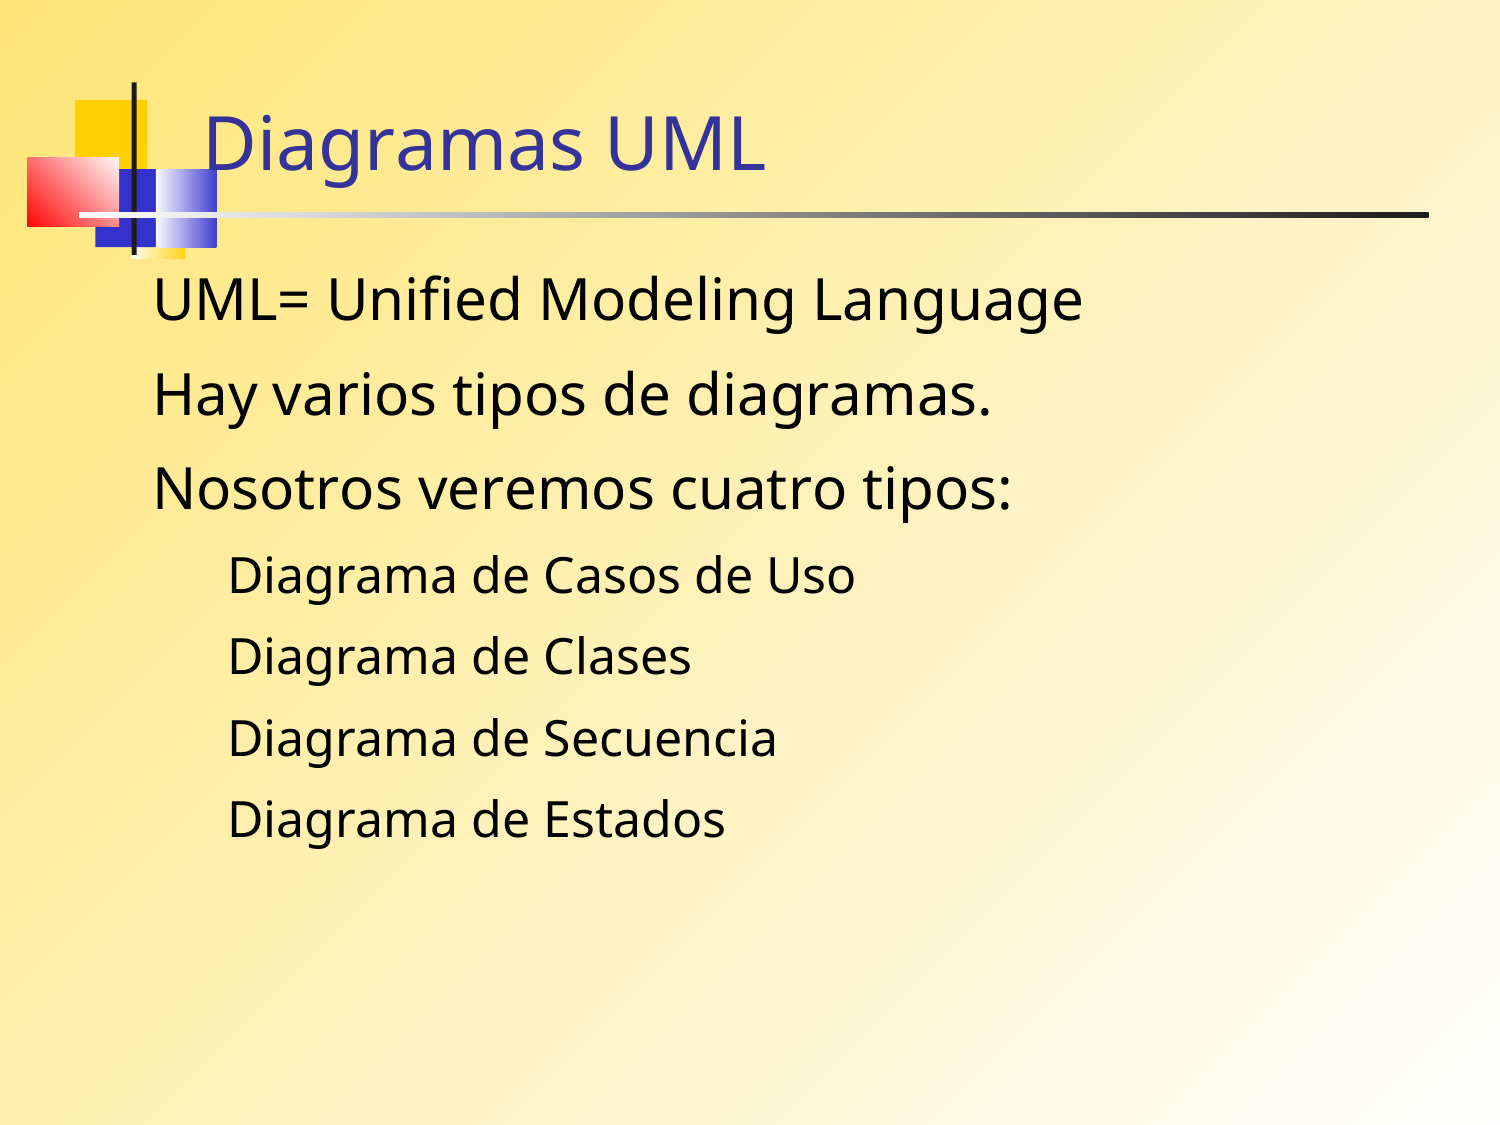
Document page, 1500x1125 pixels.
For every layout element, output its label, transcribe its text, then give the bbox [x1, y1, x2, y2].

title Diagramas UML [187, 37, 1466, 201]
list UML= Unified Modeling Language Hay varios tipos de diagramas. Nosotros veremos cuatro tipos: Diagrama de Casos de Uso Diagrama de Clases Diagrama de Secuencia Diagrama de Estados [137, 249, 1463, 1013]
